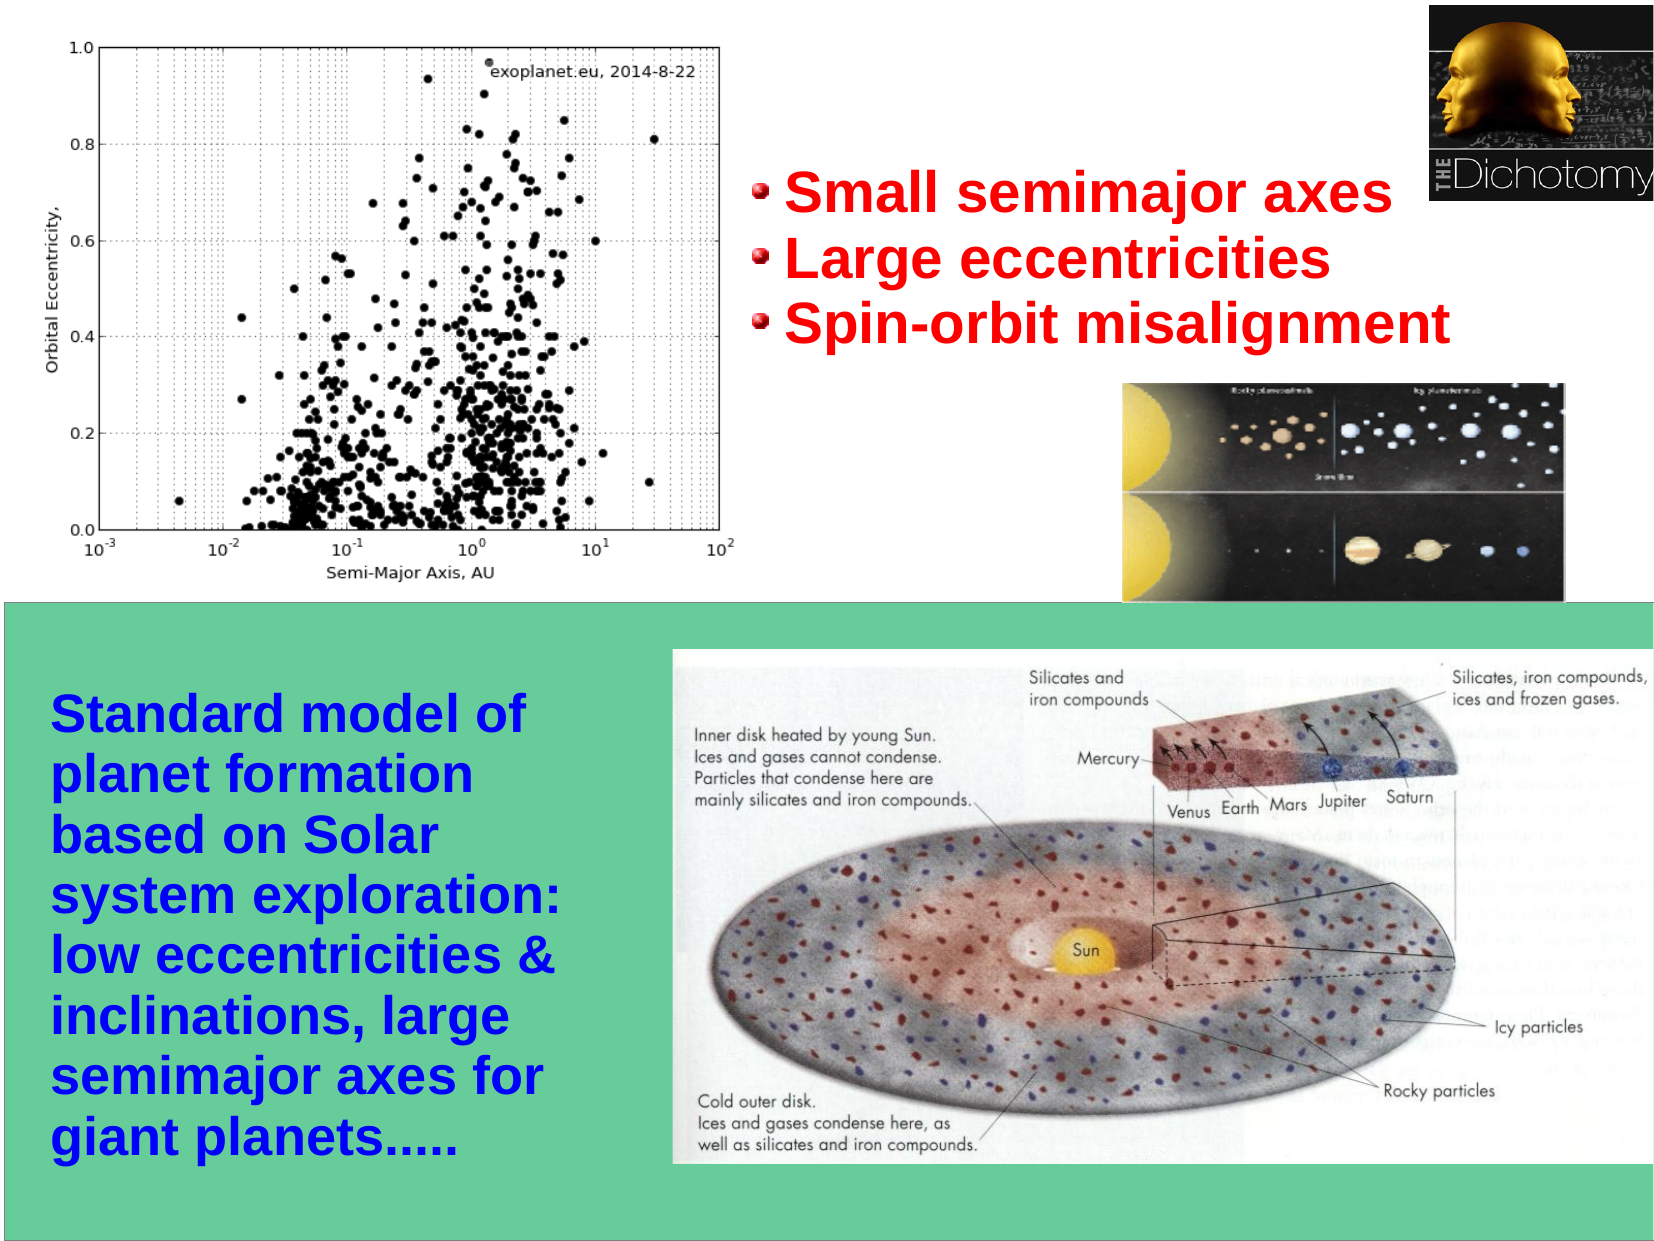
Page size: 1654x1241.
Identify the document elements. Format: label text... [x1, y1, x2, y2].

text_box [4, 602, 1654, 1241]
picture [672, 649, 1654, 1164]
picture [752, 183, 769, 199]
text_box Standard model of planet formation based on Solar system exploration: low eccentricities & inclinations, large semimajor axes for giant planets..... [35, 676, 597, 934]
text_box Small semimajor axes Large eccentricities Spin-orbit misalignment [738, 153, 1654, 299]
picture [752, 248, 769, 264]
picture [1122, 383, 1566, 603]
picture [0, 0, 800, 591]
picture [1429, 5, 1654, 201]
